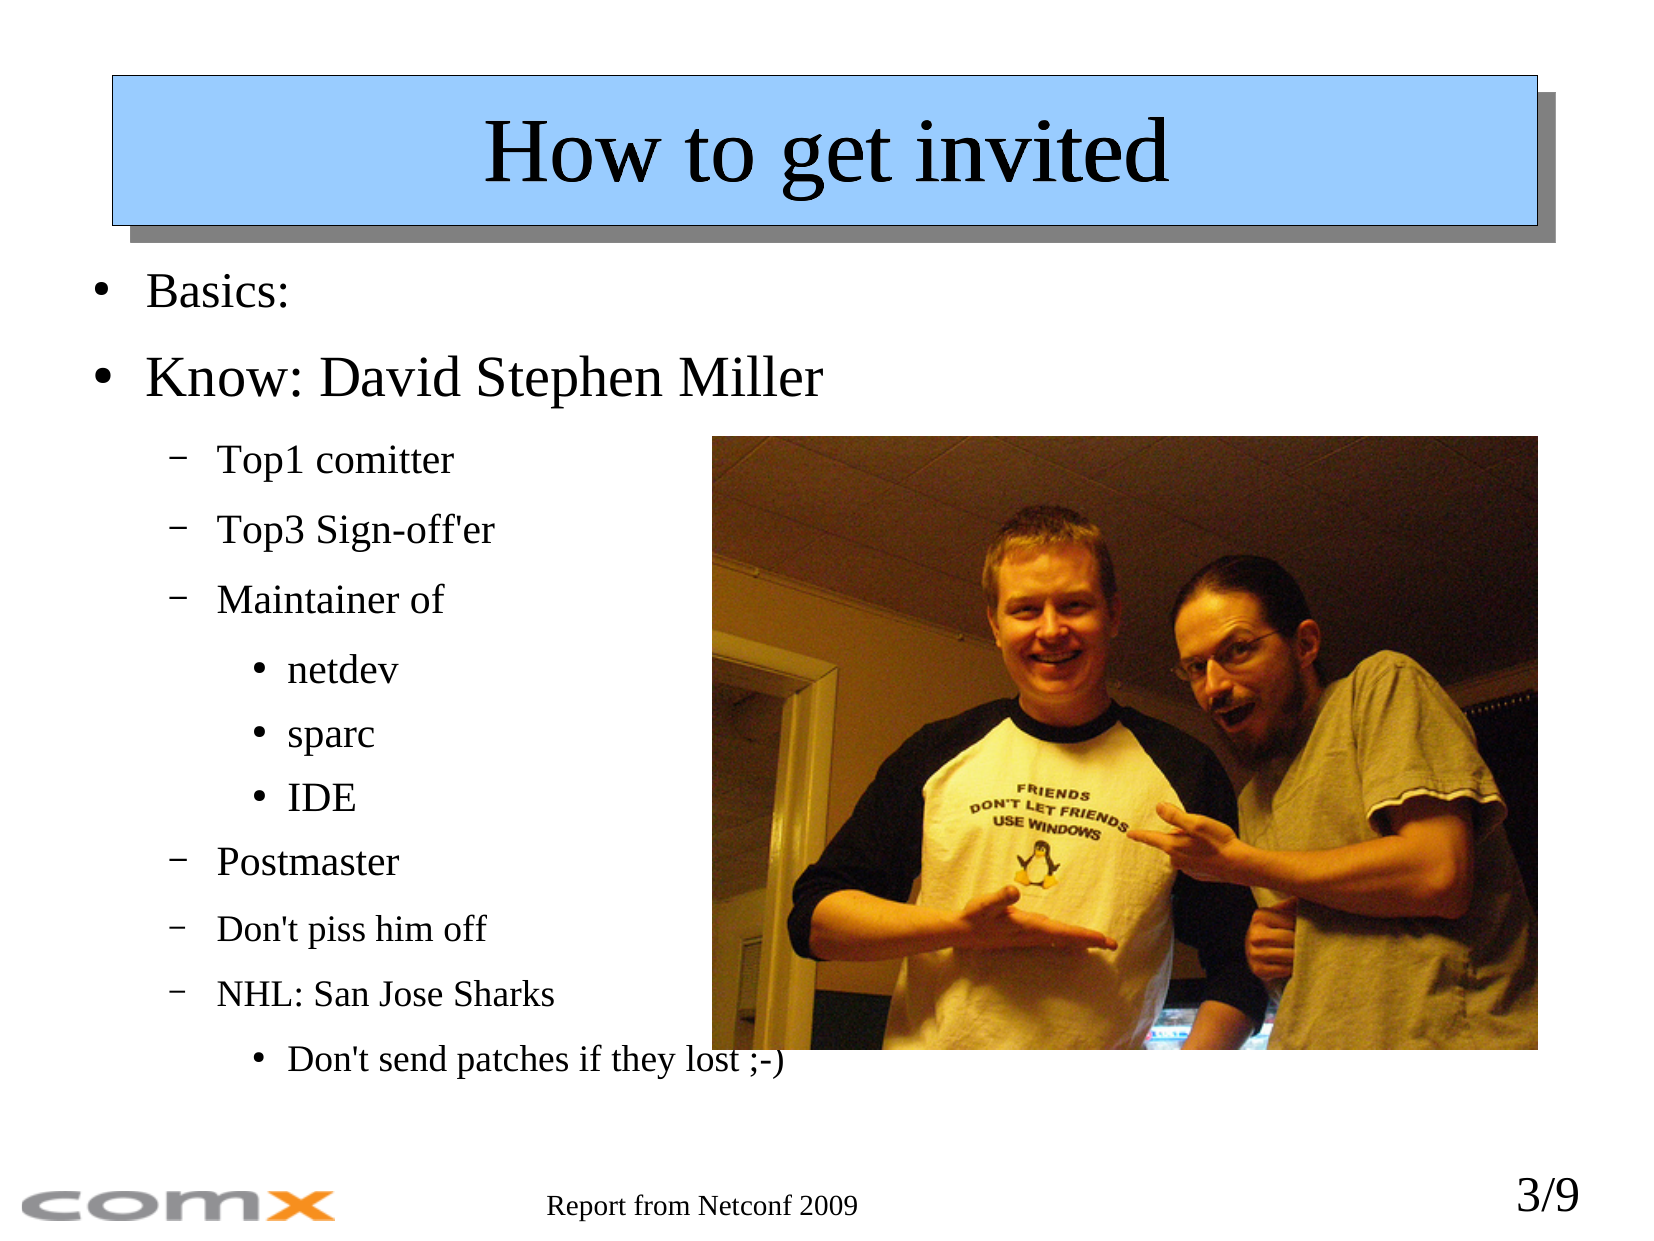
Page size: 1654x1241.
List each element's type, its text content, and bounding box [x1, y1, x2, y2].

list Basics: Know: David Stephen Miller Top1 comitter Top3 Sign-off'er Maintainer of netdev sparc IDE Postmaster Don't piss him off NHL: San Jose Sharks Don't send patches if they lost ;-) [75, 262, 1576, 1133]
picture [21, 1191, 335, 1221]
title How to get invited [116, 75, 1538, 226]
picture [712, 436, 1538, 1051]
